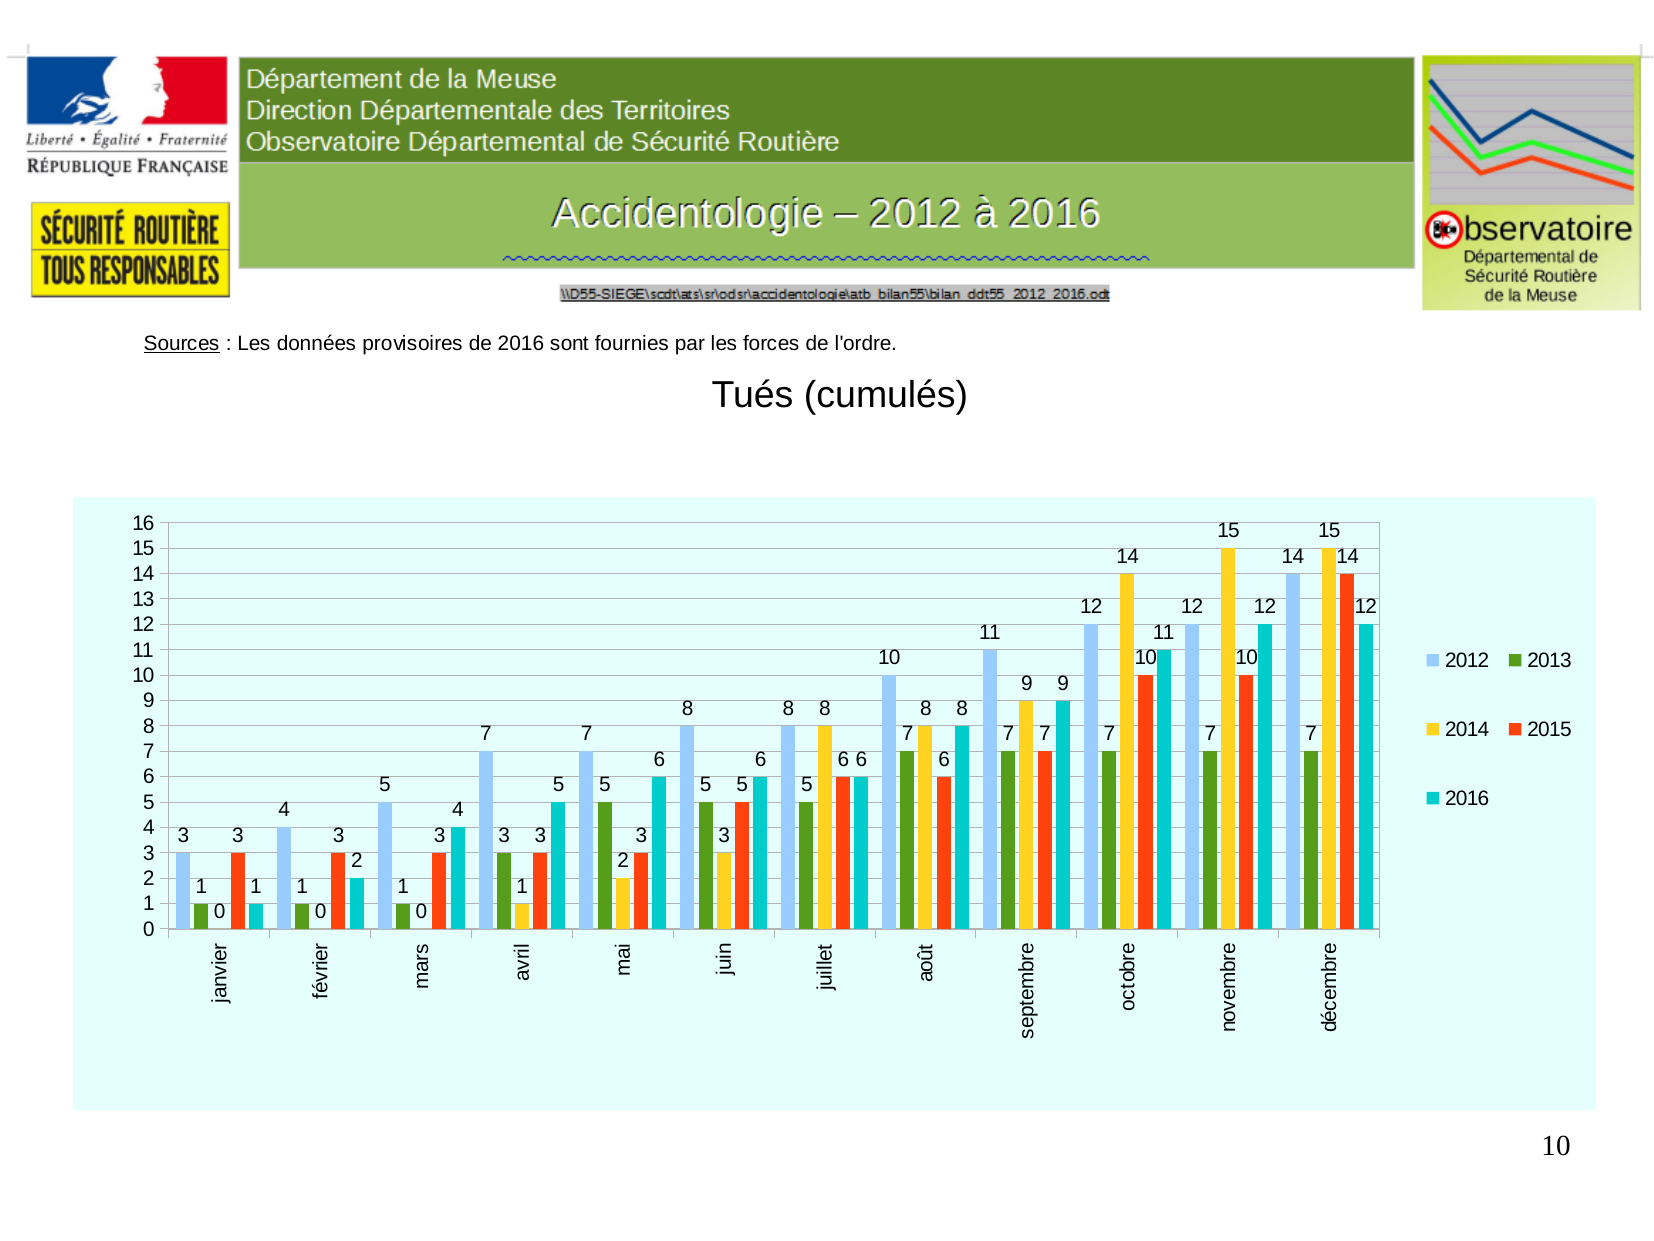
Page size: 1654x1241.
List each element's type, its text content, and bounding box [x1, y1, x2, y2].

picture [0, 44, 1654, 319]
chart [23, 212, 1028, 390]
chart [72, 497, 1596, 1111]
text_box Tués (cumulés) [696, 390, 1016, 426]
